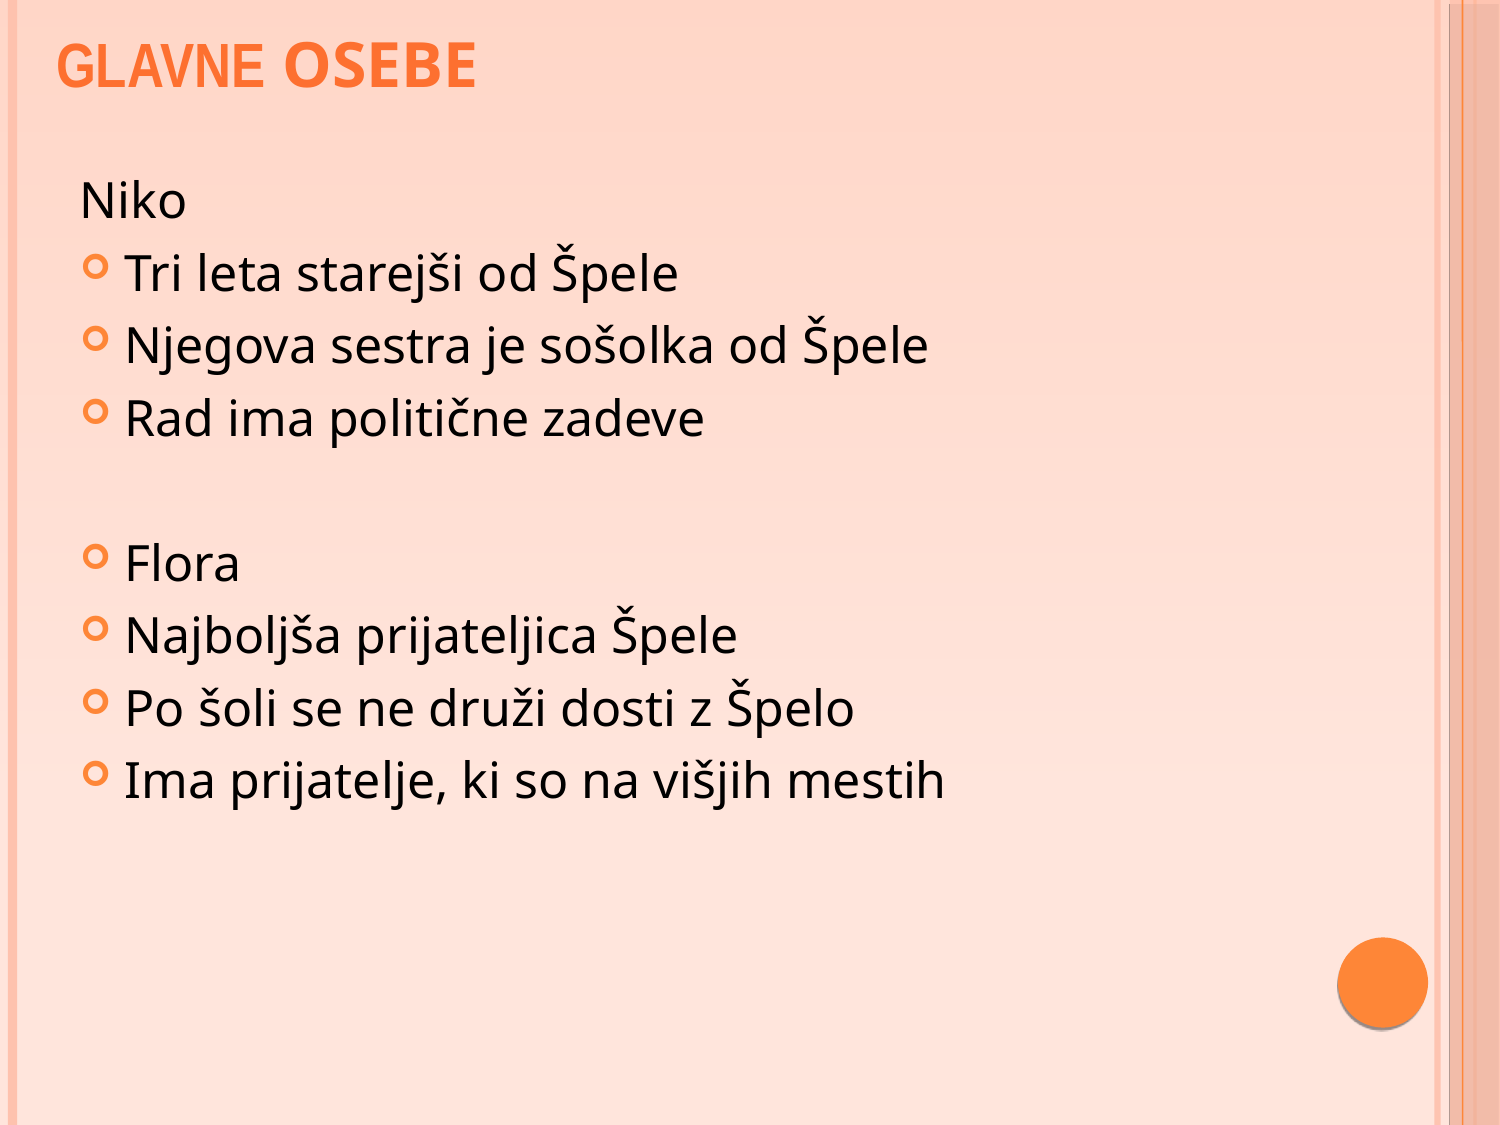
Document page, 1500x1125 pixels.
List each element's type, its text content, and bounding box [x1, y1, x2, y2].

title Glavne osebe [41, 0, 1267, 108]
list Niko Tri leta starejši od Špele Njegova sestra je sošolka od Špele Rad ima politične zadeve Flora Najboljša prijateljica Špele Po šoli se ne druži dosti z Špelo Ima prijatelje, ki so na višjih mestih [64, 160, 1290, 1125]
